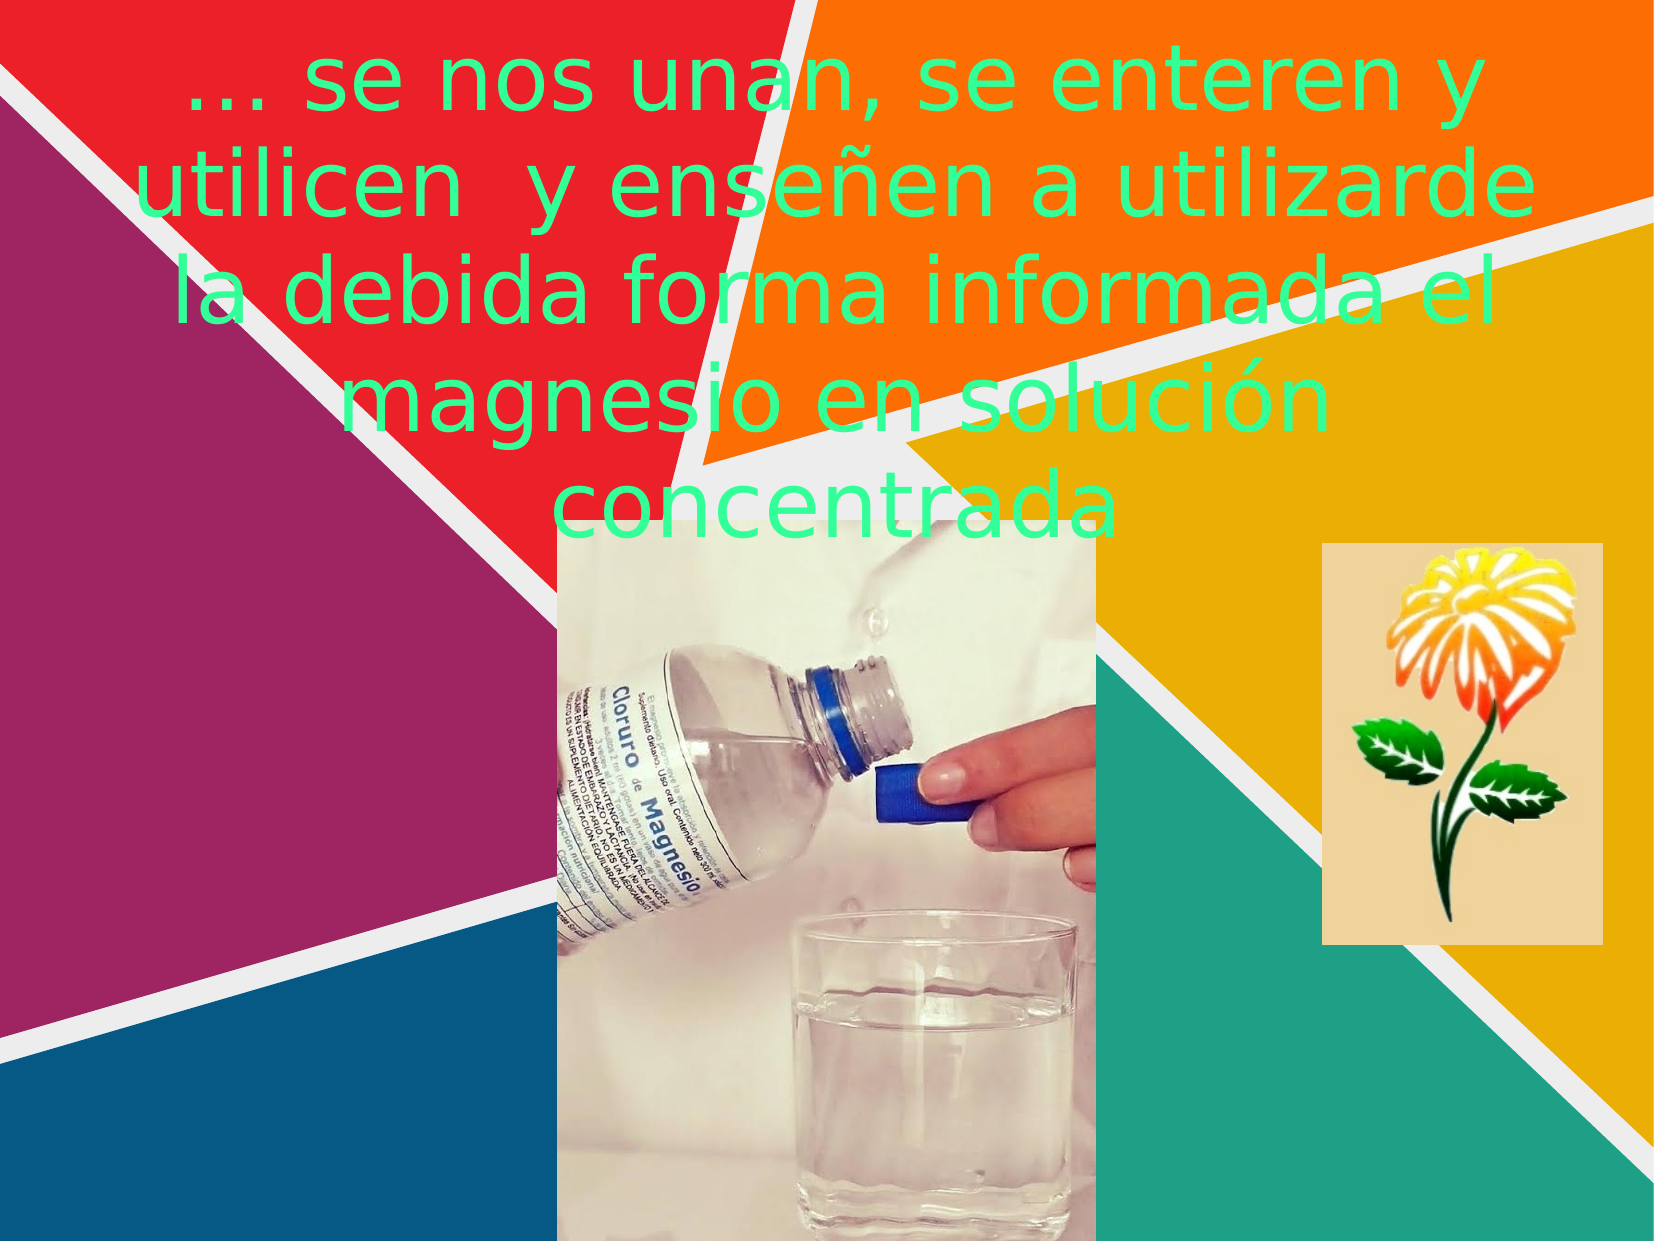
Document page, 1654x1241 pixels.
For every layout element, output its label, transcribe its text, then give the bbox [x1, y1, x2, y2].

picture [557, 560, 1096, 1241]
picture [1322, 543, 1603, 945]
title … se nos unan, se enteren y utilicen y enseñen a utilizarde la debida forma informada el magnesio en solución concentrada [92, 24, 1581, 560]
